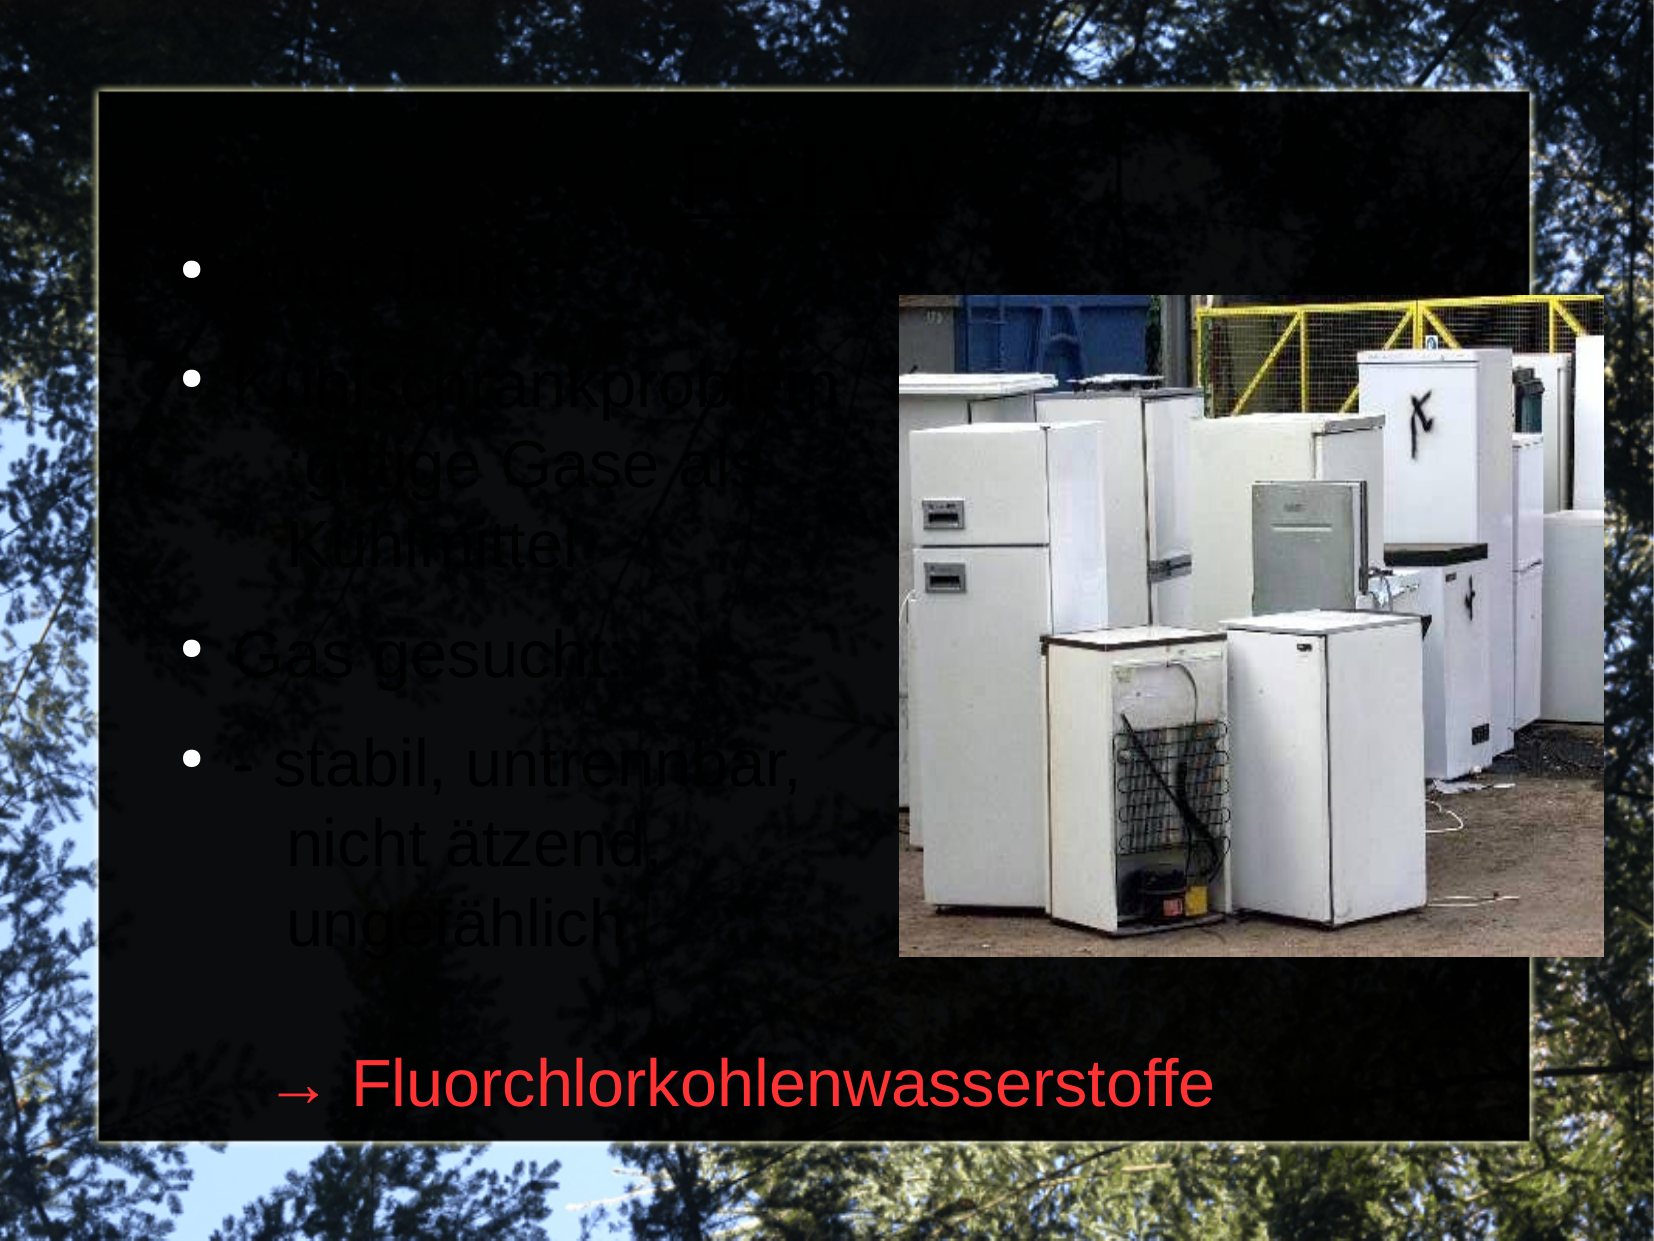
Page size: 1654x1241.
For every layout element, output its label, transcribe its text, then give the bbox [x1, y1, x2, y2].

list 20er Jahre: Kühlschrankproblem:giftige Gase als Kühlmittel Gas gesucht: - stabil, untrennbar, nicht ätzend, ungefählich [144, 231, 851, 1063]
picture [899, 295, 1604, 957]
list → Fluorchlorkohlenwasserstoffe [177, 1039, 1477, 1158]
title FCKW [88, 88, 1536, 257]
